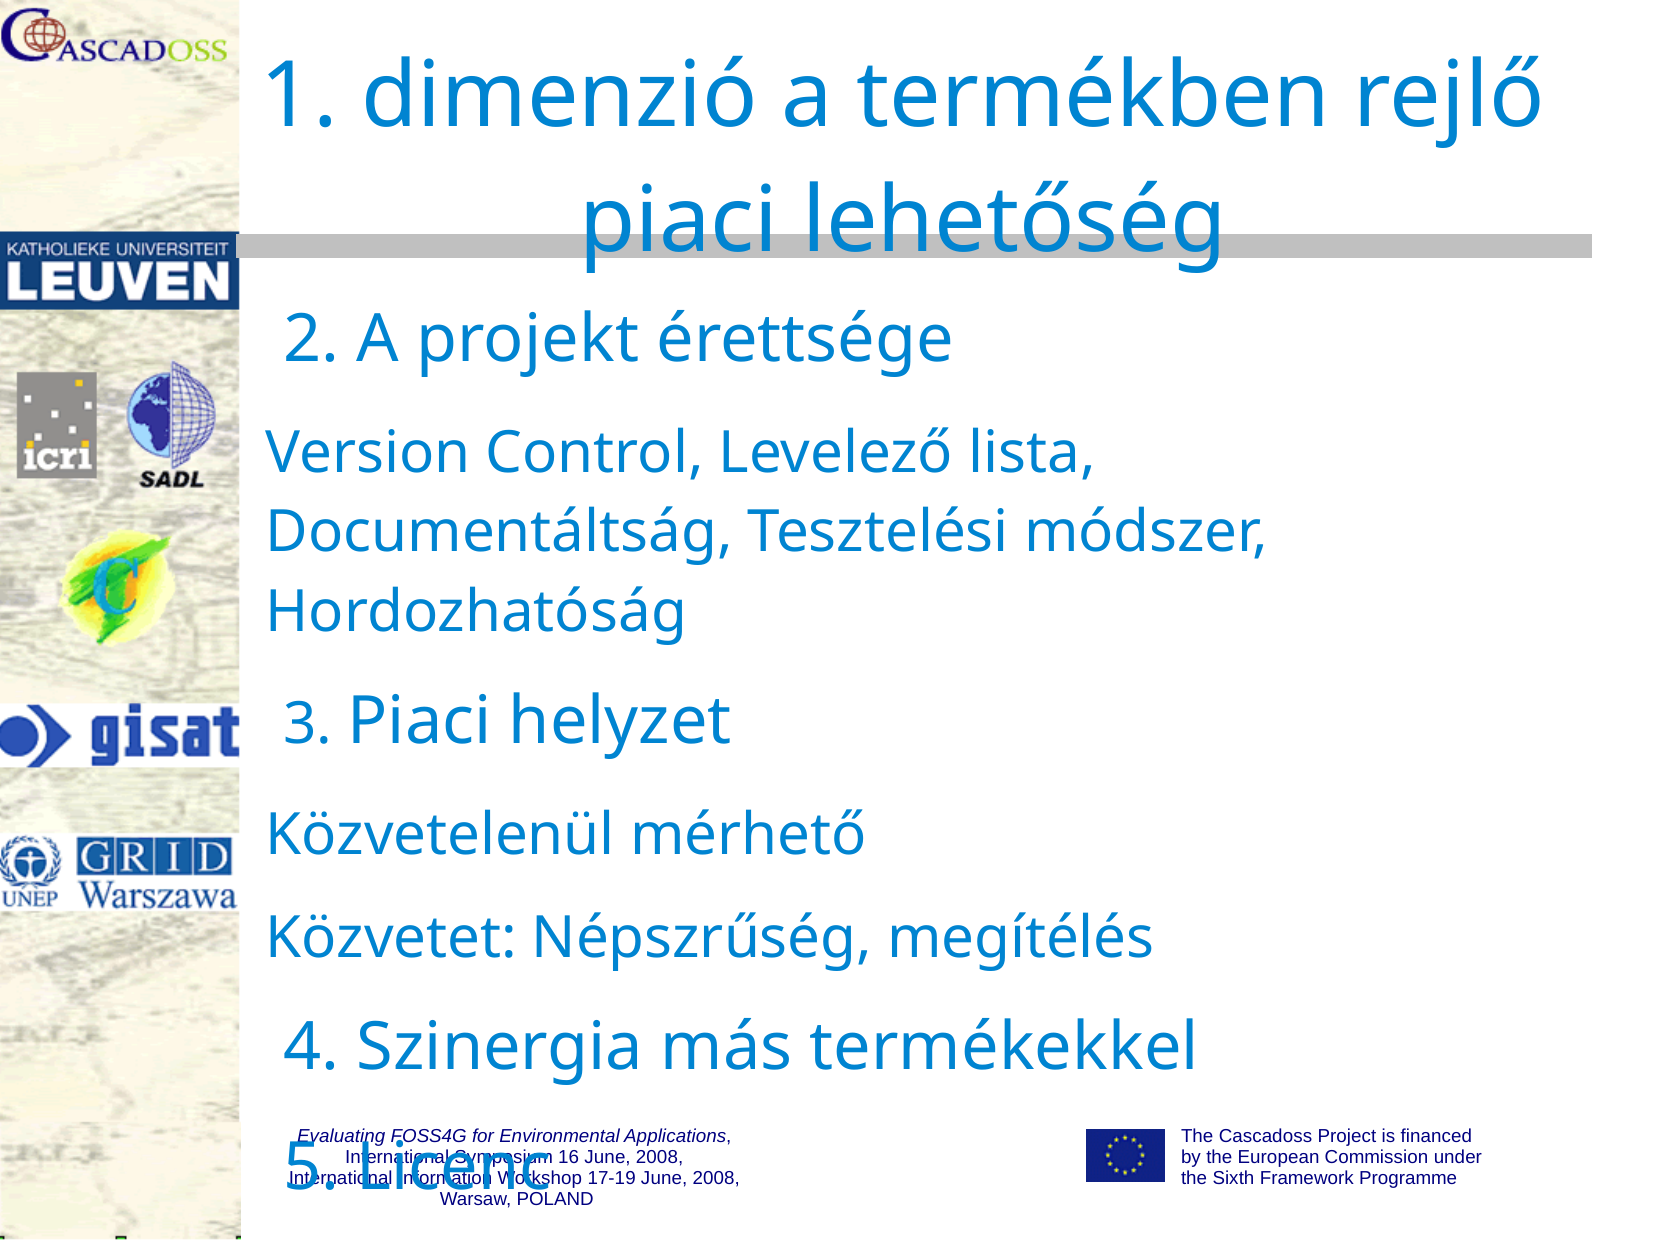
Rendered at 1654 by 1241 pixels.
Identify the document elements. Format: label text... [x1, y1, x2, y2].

list 2. A projekt érettsége Version Control, Levelező lista, Documentáltság, Tesztelési módszer, Hordozhatóság 3. Piaci helyzet Közvetelenül mérhető Közvetet: Népszrűség, megítélés 4. Szinergia más termékekkel 5. Licenc Standard/non-standard, restrictions [265, 290, 1571, 1102]
title 1. dimenzió a termékben rejlő piaci lehetőség [236, 50, 1571, 256]
picture [0, 0, 241, 1241]
picture [1086, 1129, 1165, 1182]
